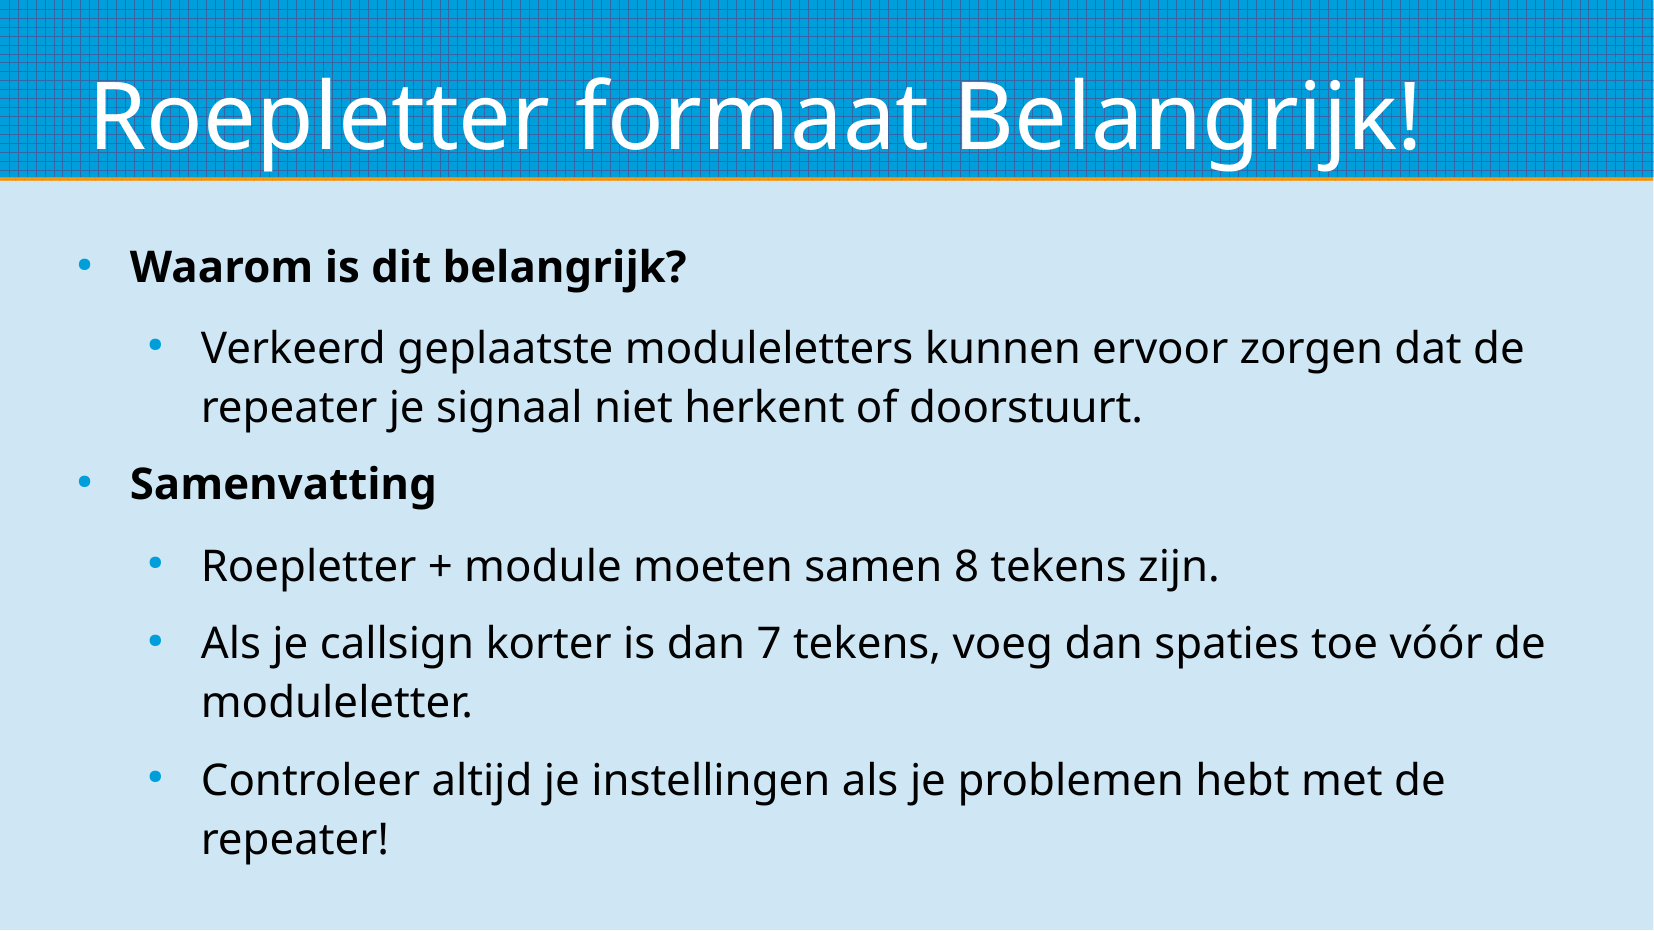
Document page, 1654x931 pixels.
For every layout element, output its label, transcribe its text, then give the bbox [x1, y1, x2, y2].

list Waarom is dit belangrijk? Verkeerd geplaatste moduleletters kunnen ervoor zorgen dat de repeater je signaal niet herkent of doorstuurt. Samenvatting Roepletter + module moeten samen 8 tekens zijn. Als je callsign korter is dan 7 tekens, voeg dan spaties toe vóór de moduleletter. Controleer altijd je instellingen als je problemen hebt met de repeater! [59, 236, 1565, 886]
title Roepletter formaat Belangrijk! [88, 14, 1565, 178]
